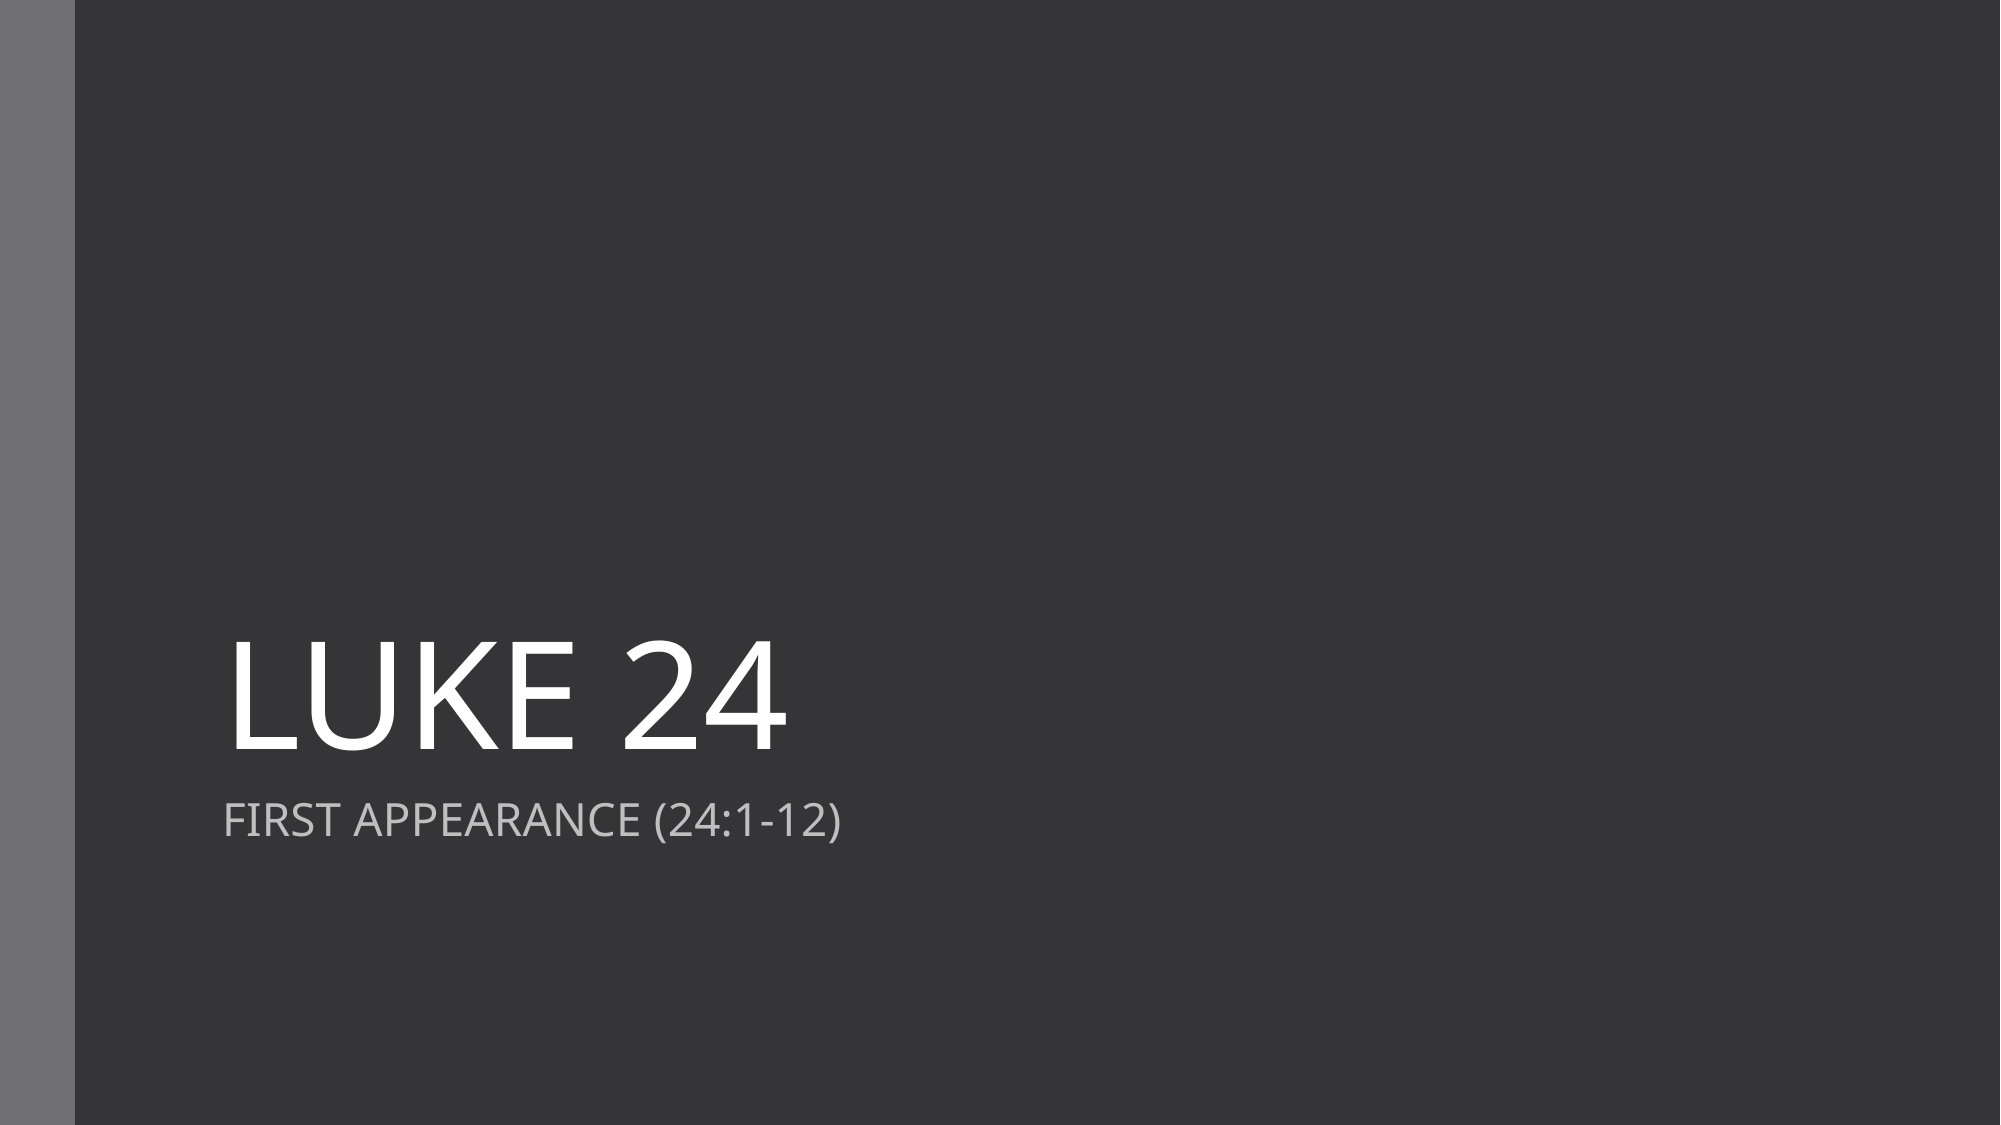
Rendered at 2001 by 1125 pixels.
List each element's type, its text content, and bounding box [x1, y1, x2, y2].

title LUKE 24 [206, 124, 1752, 787]
subtitle FIRST APPEARANCE (24:1-12) [206, 787, 1752, 1066]
